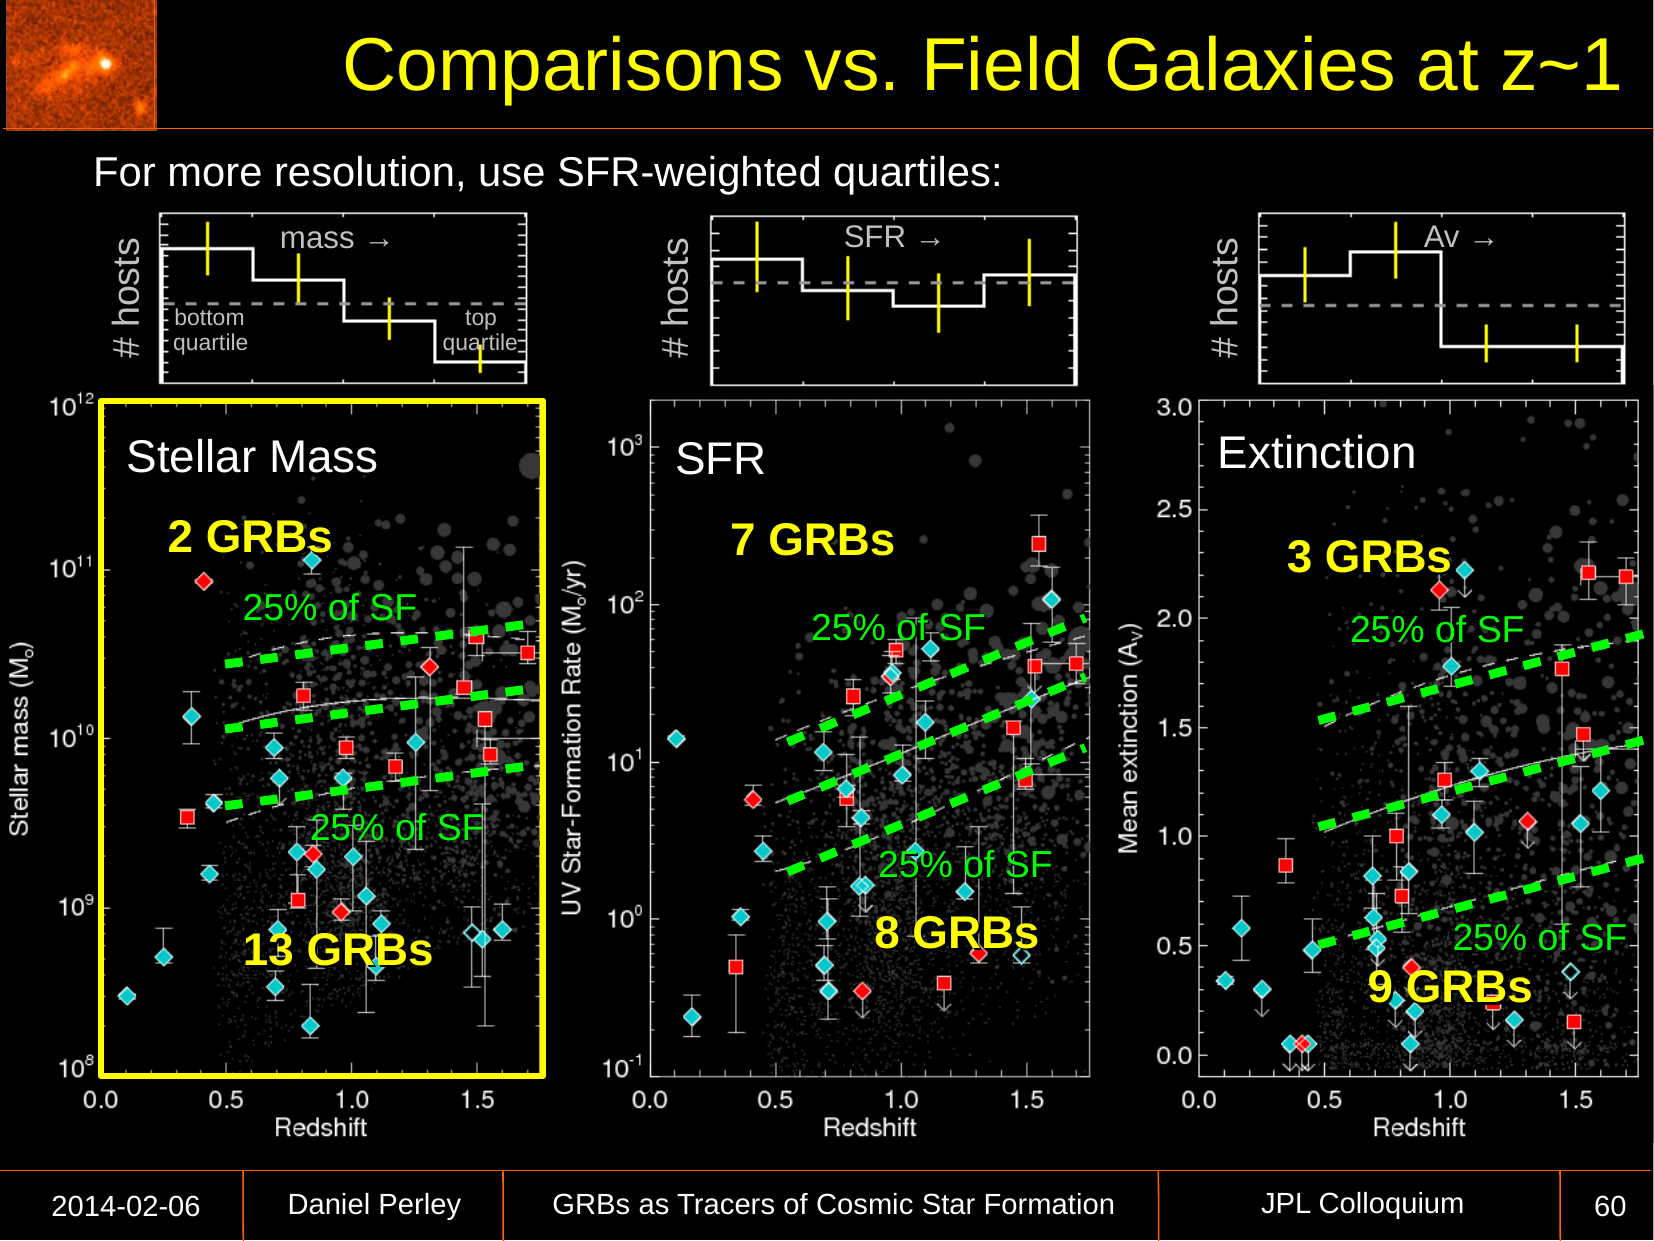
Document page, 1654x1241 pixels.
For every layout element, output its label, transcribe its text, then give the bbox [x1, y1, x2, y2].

text_box 25% of SF [1434, 905, 1654, 969]
text_box 8 GRBs [856, 896, 1120, 969]
text_box 3 GRBs [1269, 520, 1532, 593]
text_box Stellar Mass [108, 420, 522, 493]
text_box 25% of SF [546, 795, 593, 859]
picture [158, 208, 537, 294]
text_box 2 GRBs [150, 501, 413, 574]
picture [0, 208, 1654, 1143]
text_box 9 GRBs [1350, 951, 1613, 1024]
text_box 7 GRBs [712, 503, 976, 577]
picture [7, 0, 154, 128]
text_box # hosts [643, 206, 707, 411]
text_box # hosts [104, 404, 158, 411]
text_box 25% of SF [860, 833, 1161, 896]
text_box SFR [657, 422, 1070, 496]
text_box For more resolution, use SFR-weighted quartiles: [75, 138, 1501, 206]
title Comparisons vs. Field Galaxies at z~1 [187, 21, 1624, 108]
text_box bottom top quartile quartile [139, 294, 553, 366]
text_box mass → [262, 207, 413, 265]
text_box Av → [1391, 205, 1542, 263]
text_box 25% of SF [225, 576, 526, 639]
text_box 25% of SF [793, 595, 1094, 659]
text_box # hosts [94, 206, 158, 411]
picture [104, 404, 540, 1073]
text_box SFR → [825, 205, 976, 263]
text_box 25% of SF [1332, 597, 1633, 661]
text_box Extinction [1200, 417, 1613, 490]
text_box 13 GRBs [225, 913, 488, 986]
text_box 25% of SF [292, 795, 540, 859]
text_box # hosts [1192, 206, 1256, 411]
